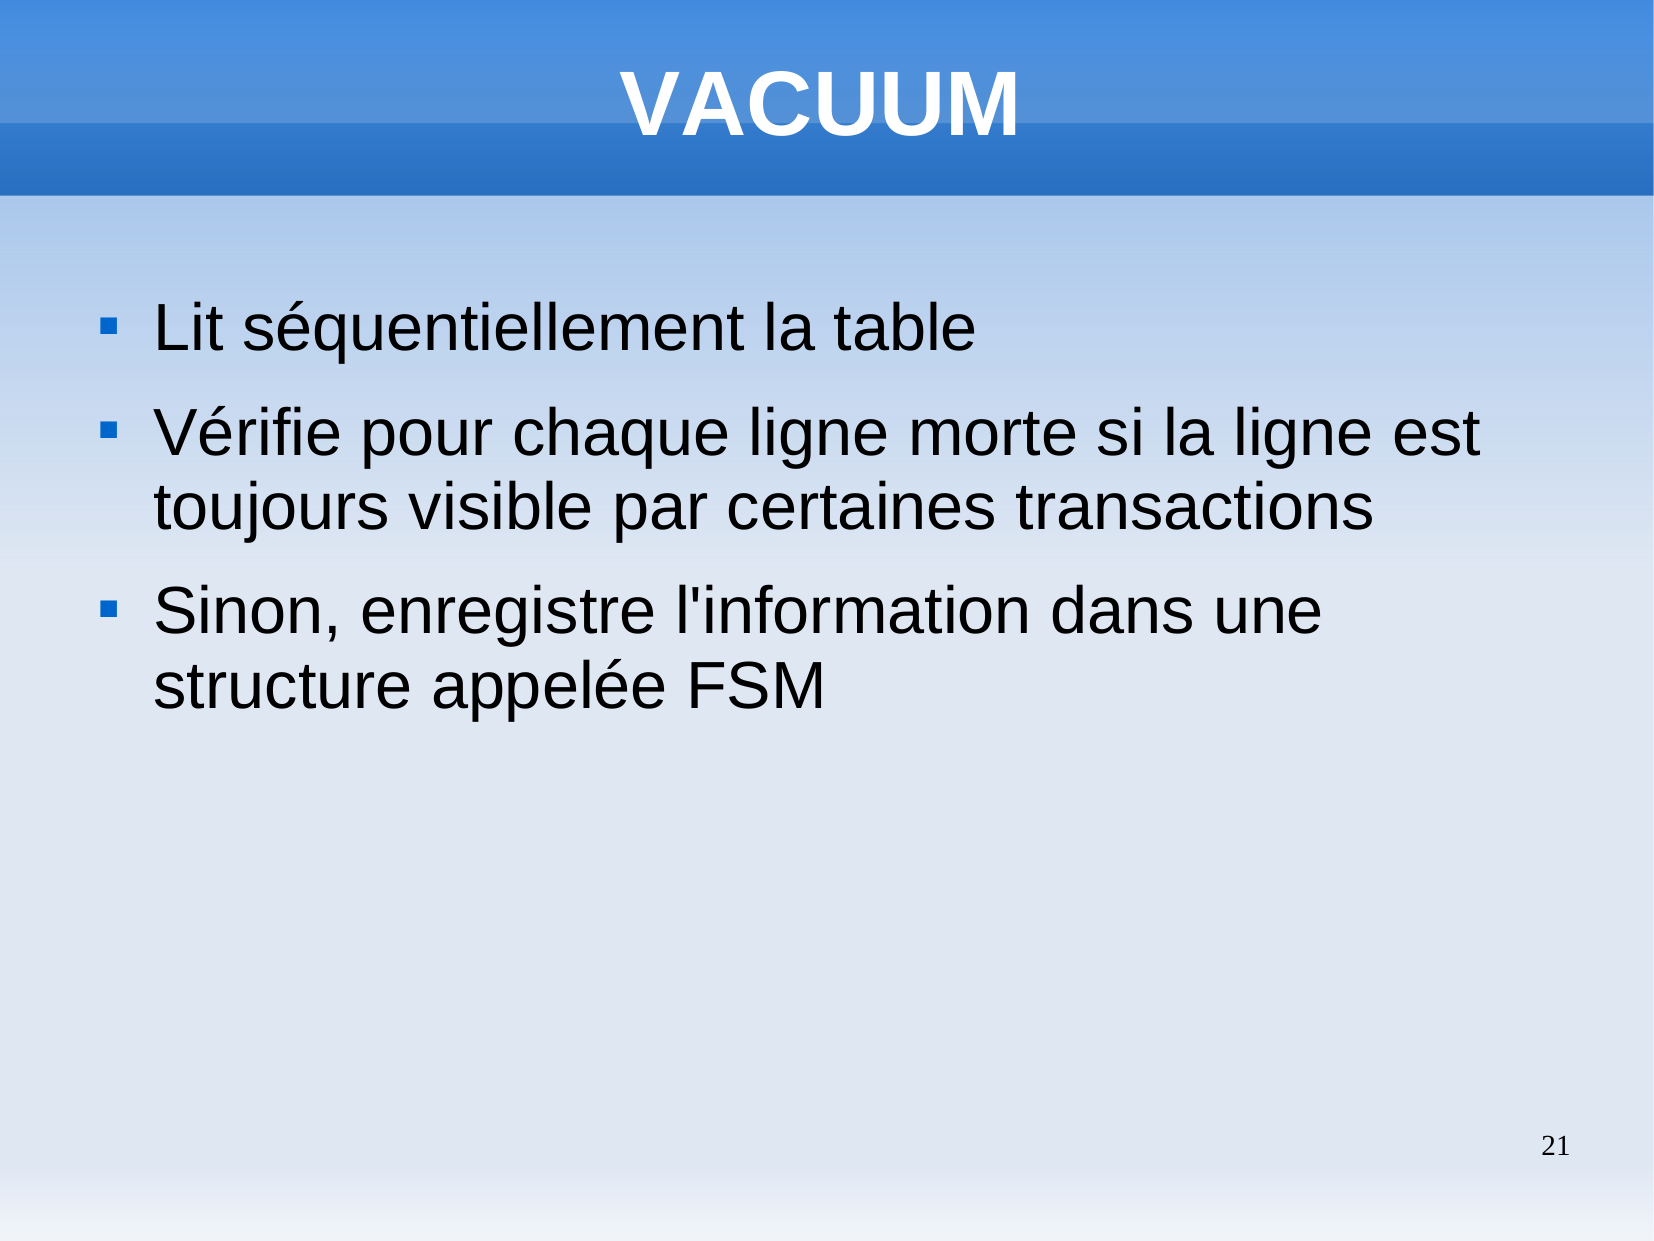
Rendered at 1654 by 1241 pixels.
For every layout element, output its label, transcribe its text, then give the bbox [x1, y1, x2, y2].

list Lit séquentiellement la table Vérifie pour chaque ligne morte si la ligne est toujours visible par certaines transactions Sinon, enregistre l'information dans une structure appelée FSM [82, 290, 1571, 1094]
title VACUUM [76, 7, 1565, 200]
picture [0, 0, 1654, 1241]
